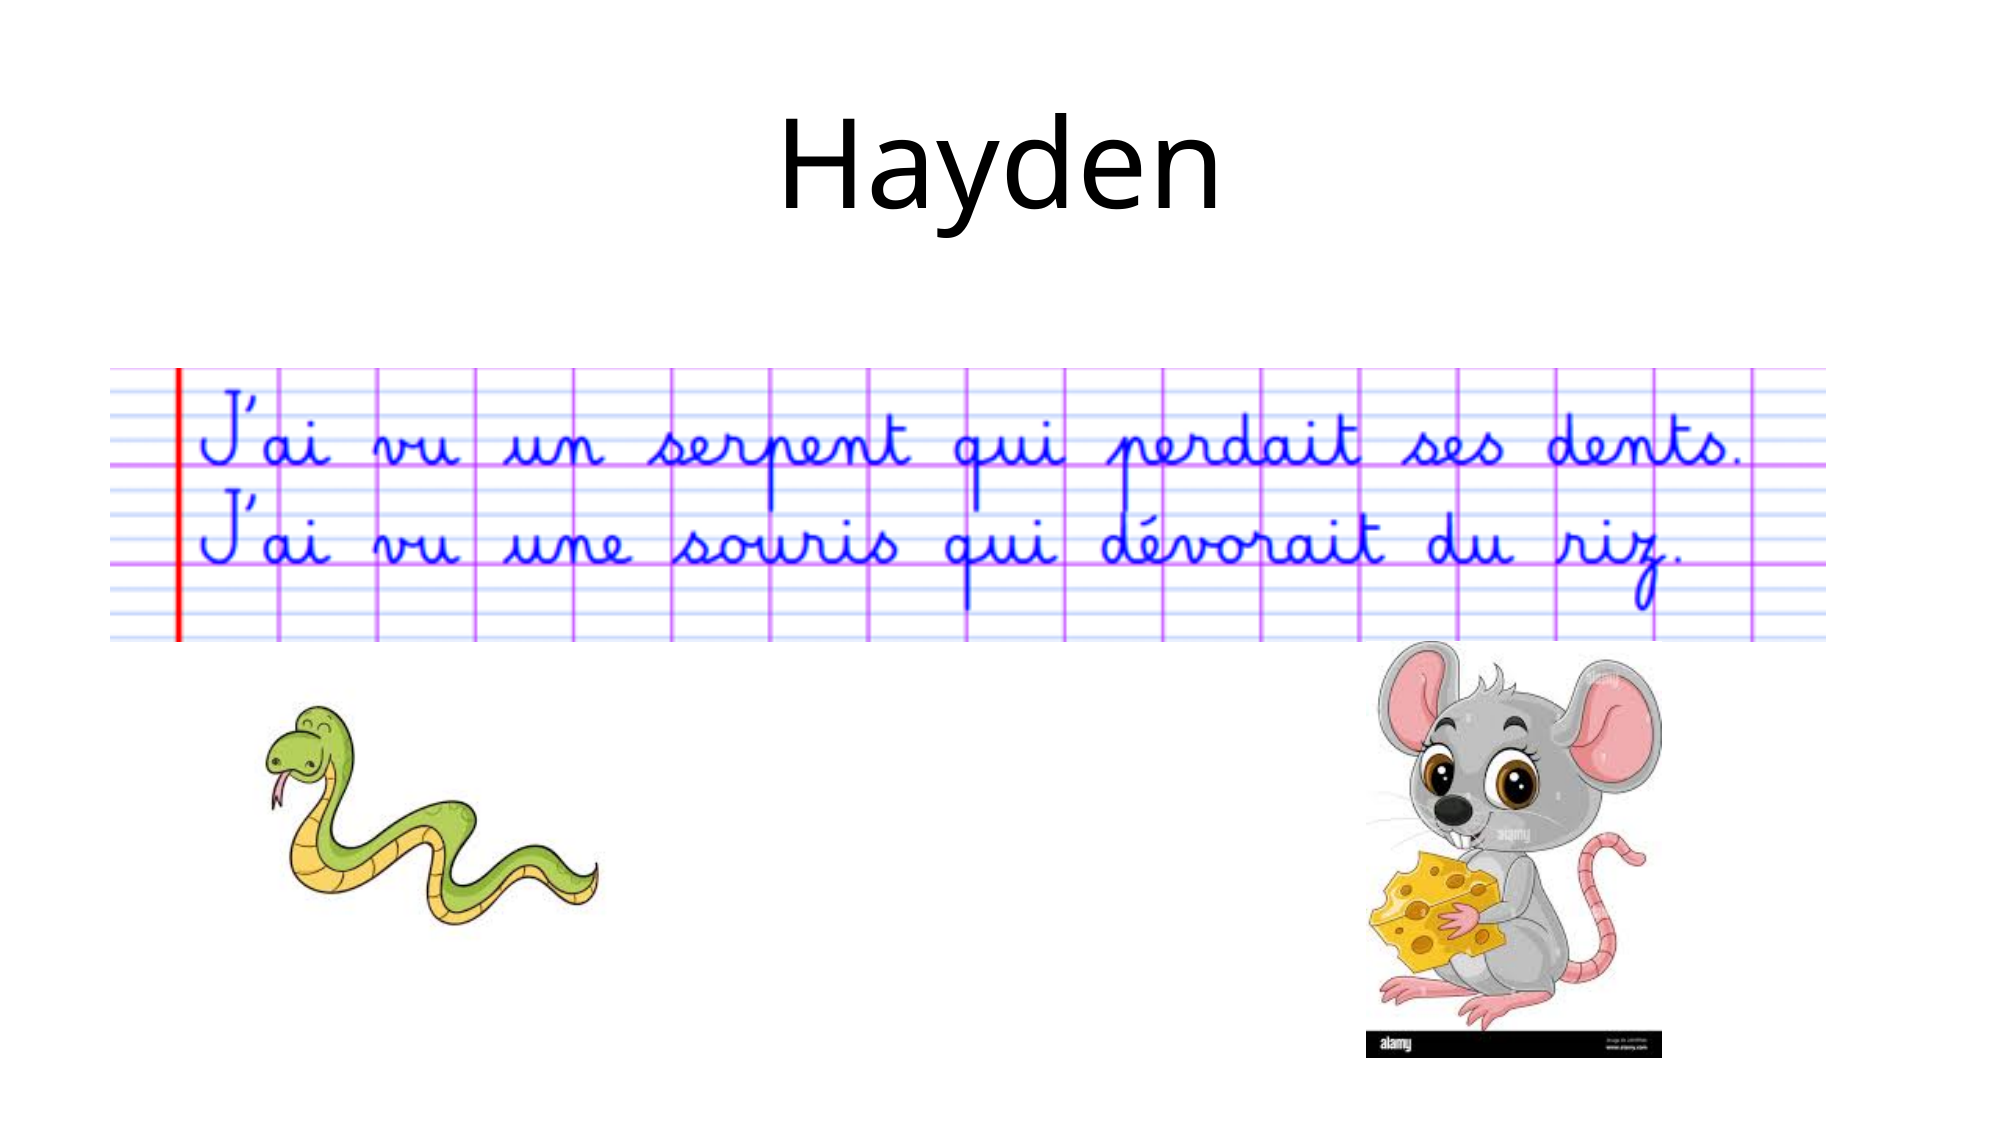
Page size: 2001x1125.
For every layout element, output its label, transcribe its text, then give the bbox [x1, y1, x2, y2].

title Hayden [137, 59, 1863, 278]
picture [110, 368, 1826, 1058]
picture [230, 664, 635, 969]
